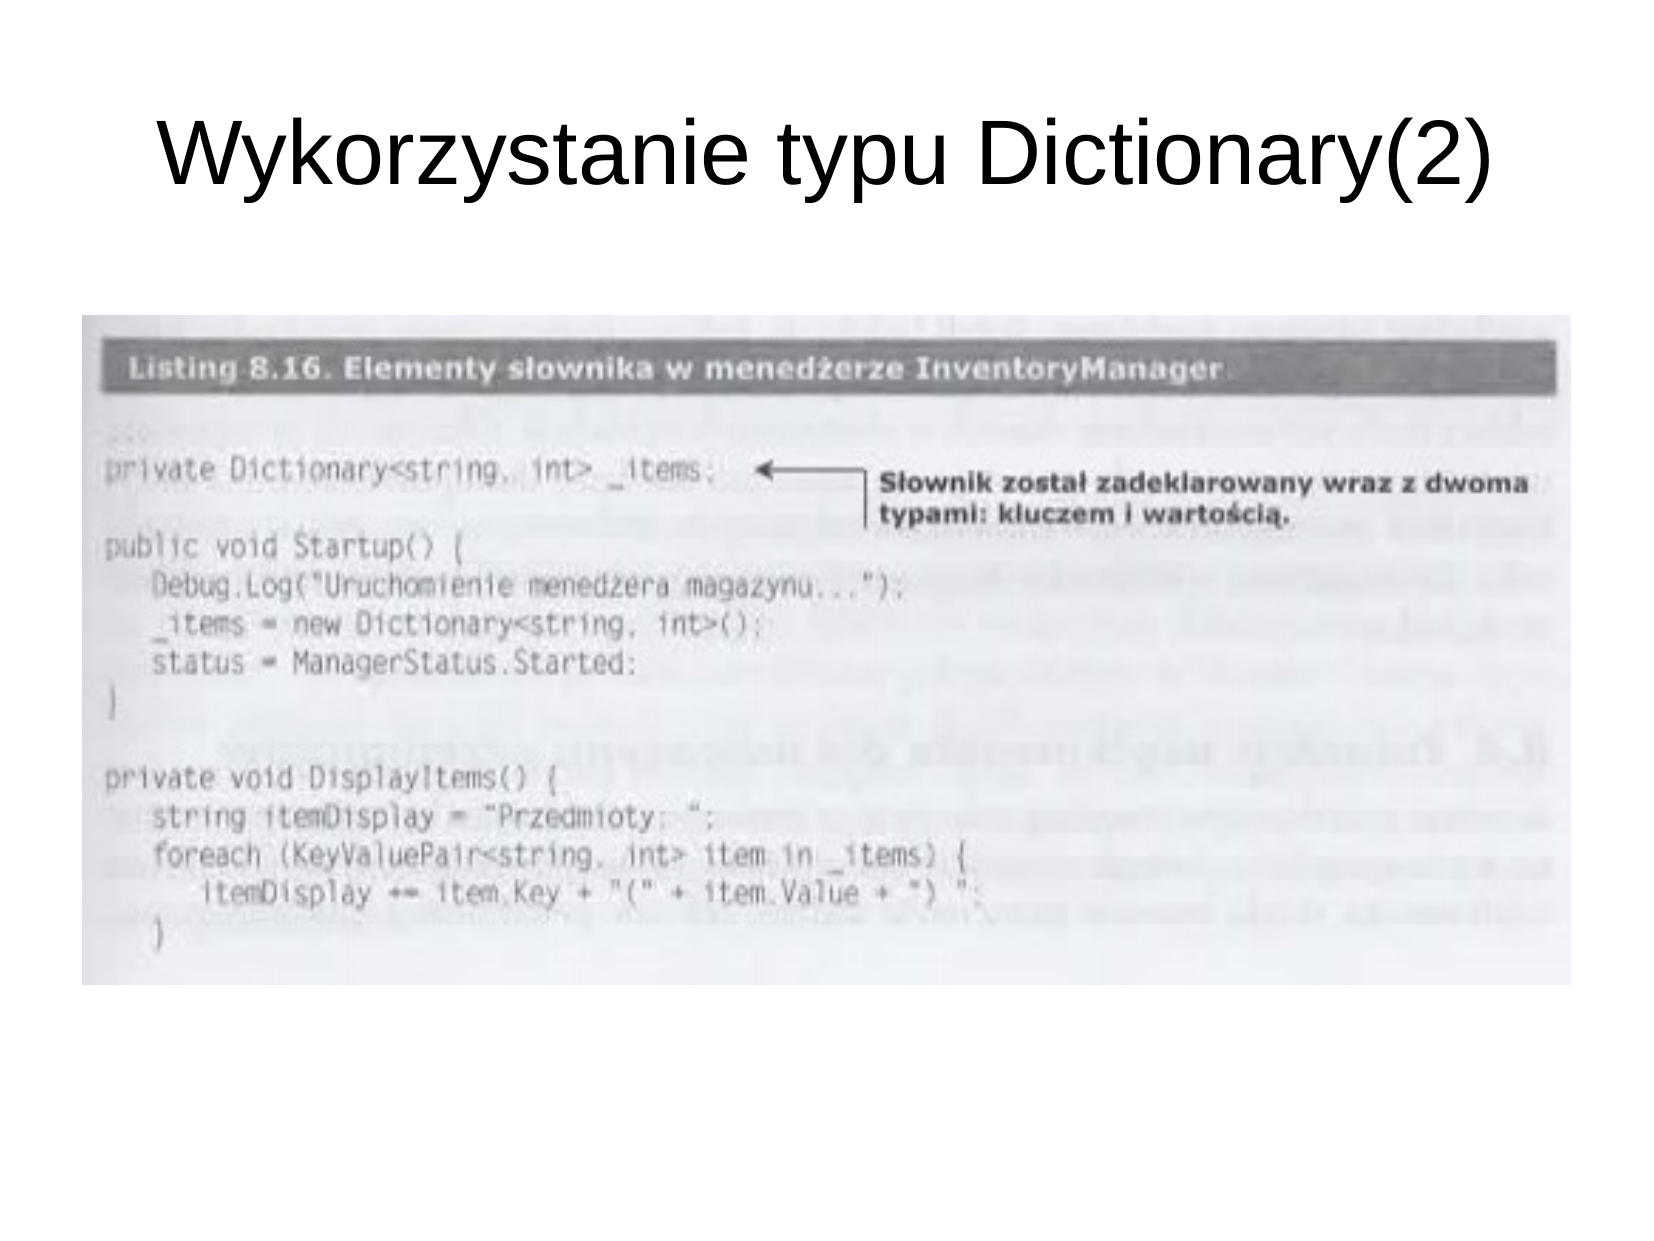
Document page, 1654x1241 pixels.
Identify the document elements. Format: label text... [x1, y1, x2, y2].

picture [82, 315, 1571, 985]
title Wykorzystanie typu Dictionary(2) [82, 49, 1571, 257]
